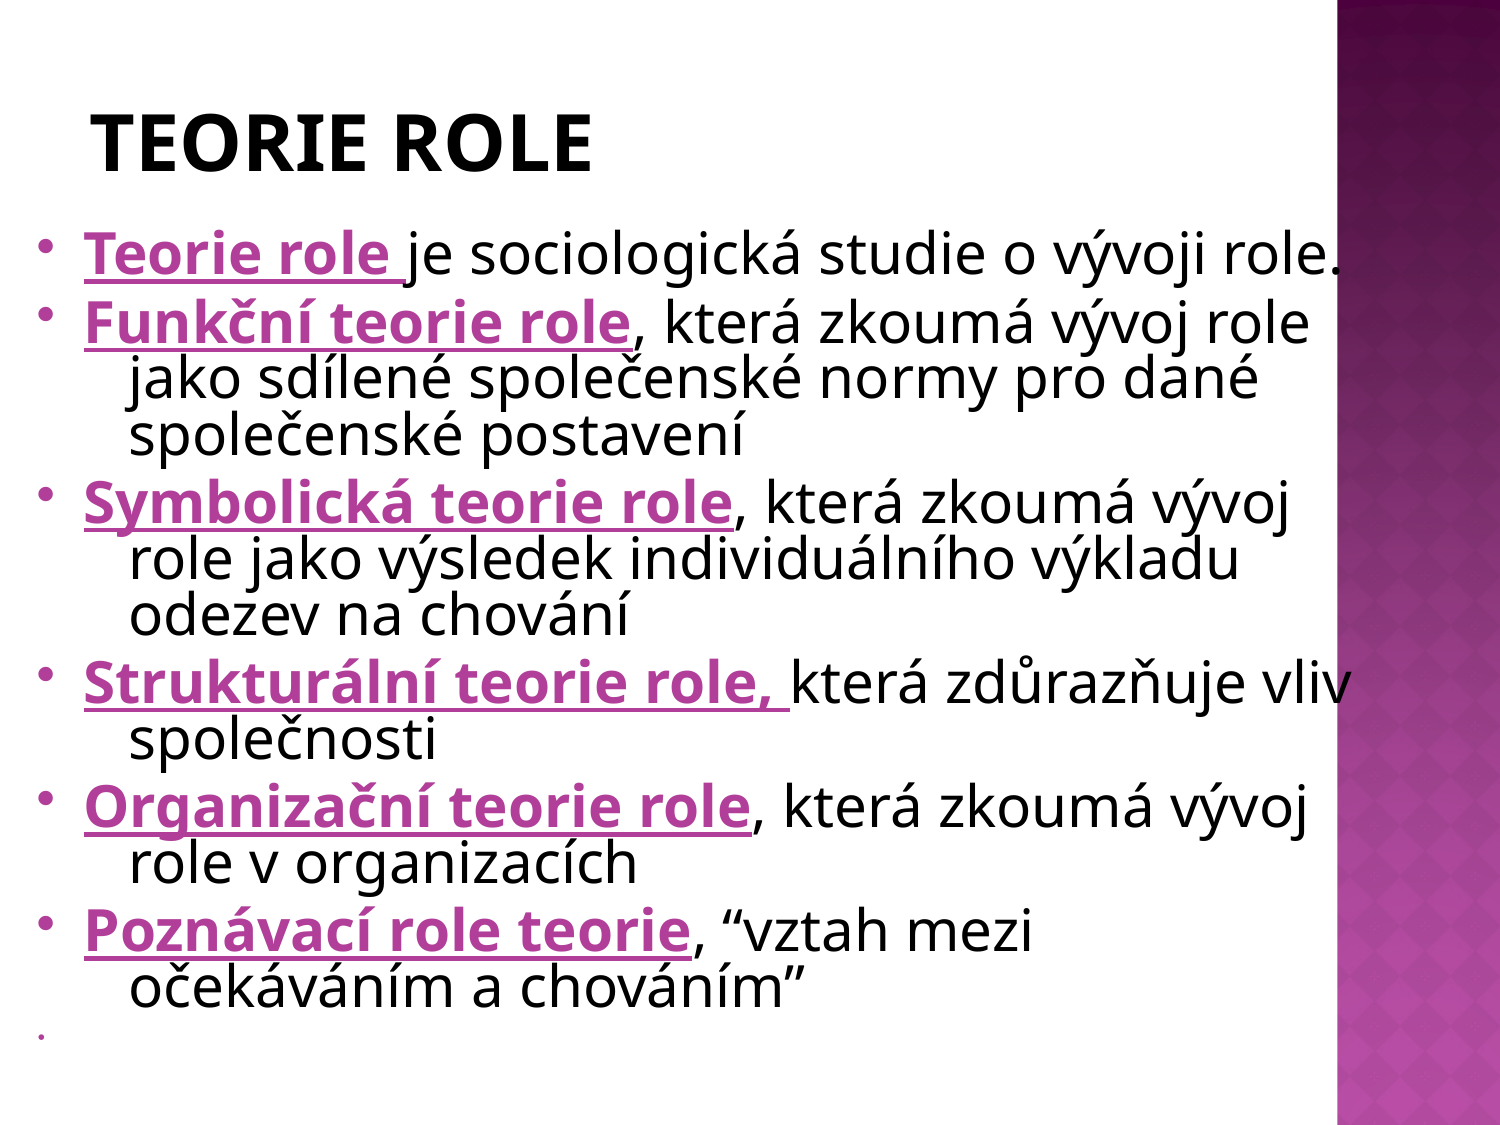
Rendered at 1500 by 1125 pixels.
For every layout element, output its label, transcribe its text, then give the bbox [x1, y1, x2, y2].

list Teorie role je sociologická studie o vývoji role. Funkční teorie role, která zkoumá vývoj role jako sdílené společenské normy pro dané společenské postavení Symbolická teorie role, která zkoumá vývoj role jako výsledek individuálního výkladu odezev na chování Strukturální teorie role, která zdůrazňuje vliv společnosti Organizační teorie role, která zkoumá vývoj role v organizacích Poznávací role teorie, “vztah mezi očekáváním a chováním” [23, 222, 1374, 1029]
title Teorie role [82, 0, 1270, 188]
